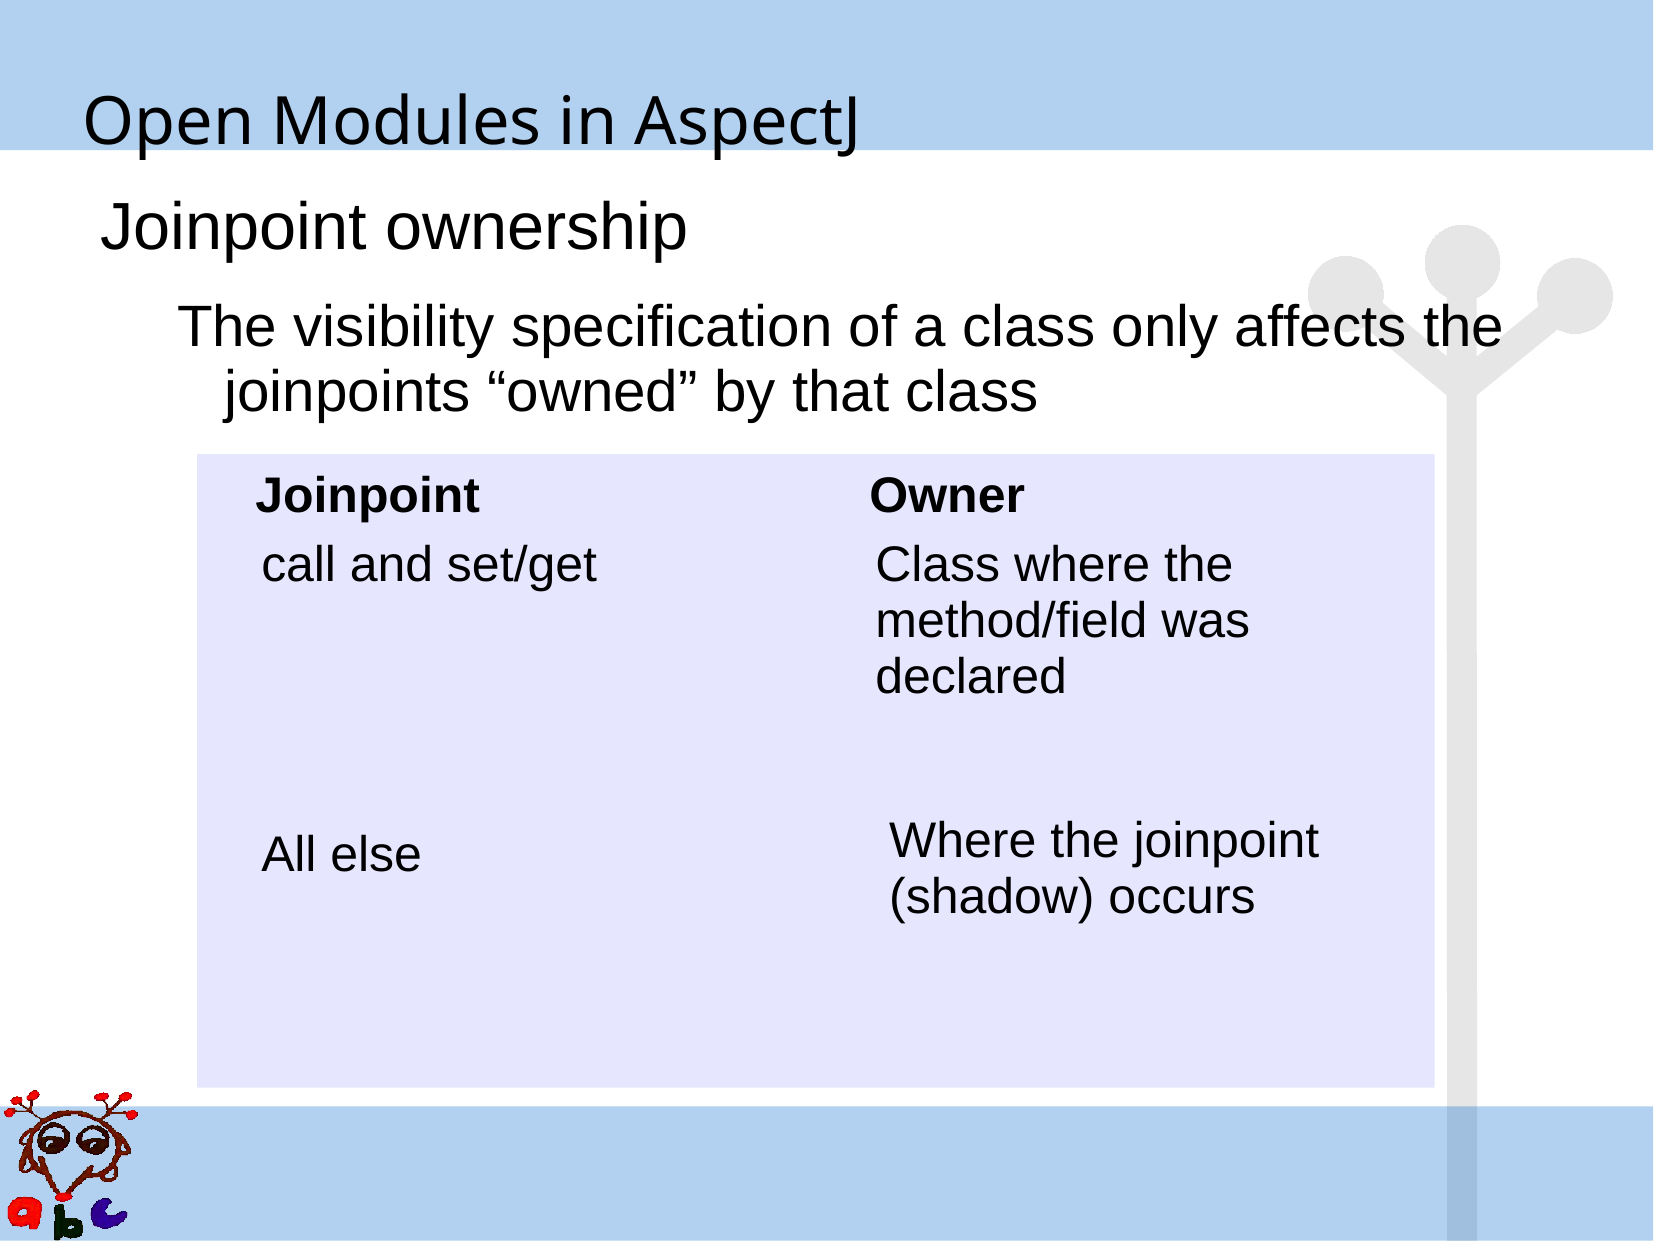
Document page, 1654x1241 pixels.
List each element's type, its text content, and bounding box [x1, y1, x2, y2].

picture [0, 1088, 139, 1241]
text_box Class where the method/field was declared [860, 529, 1461, 712]
text_box call and set/get [246, 529, 847, 600]
text_box [197, 454, 1435, 1088]
text_box Joinpoint [240, 460, 804, 532]
text_box All else [246, 818, 847, 890]
title Open Modules in AspectJ [82, 49, 1576, 188]
text_box Where the joinpoint (shadow) occurs [874, 805, 1475, 932]
text_box Owner [854, 460, 1418, 532]
list Joinpoint ownership The visibility specification of a class only affects the joinpoints “owned” by that class [82, 189, 1571, 451]
